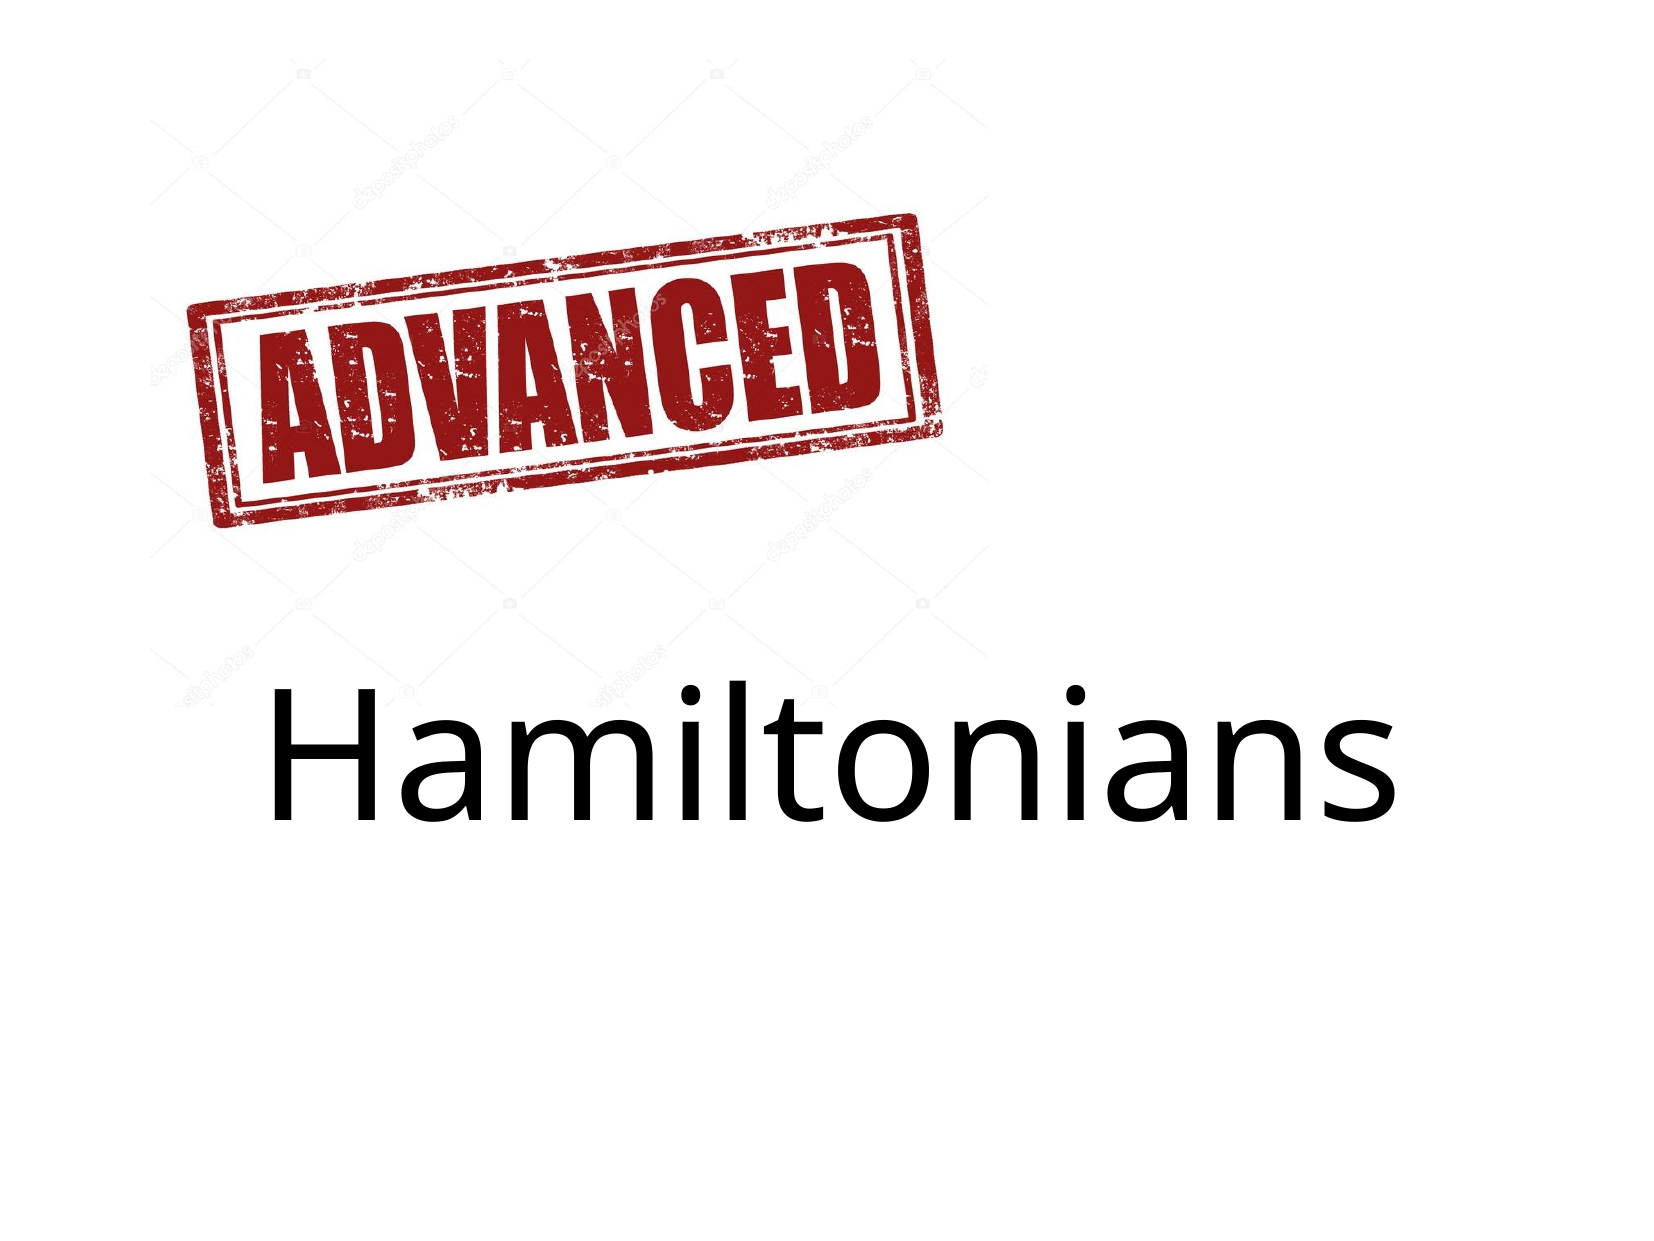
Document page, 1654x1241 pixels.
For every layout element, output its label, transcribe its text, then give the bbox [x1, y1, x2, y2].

picture [150, 59, 988, 707]
text_box Hamiltonians [243, 630, 1479, 865]
